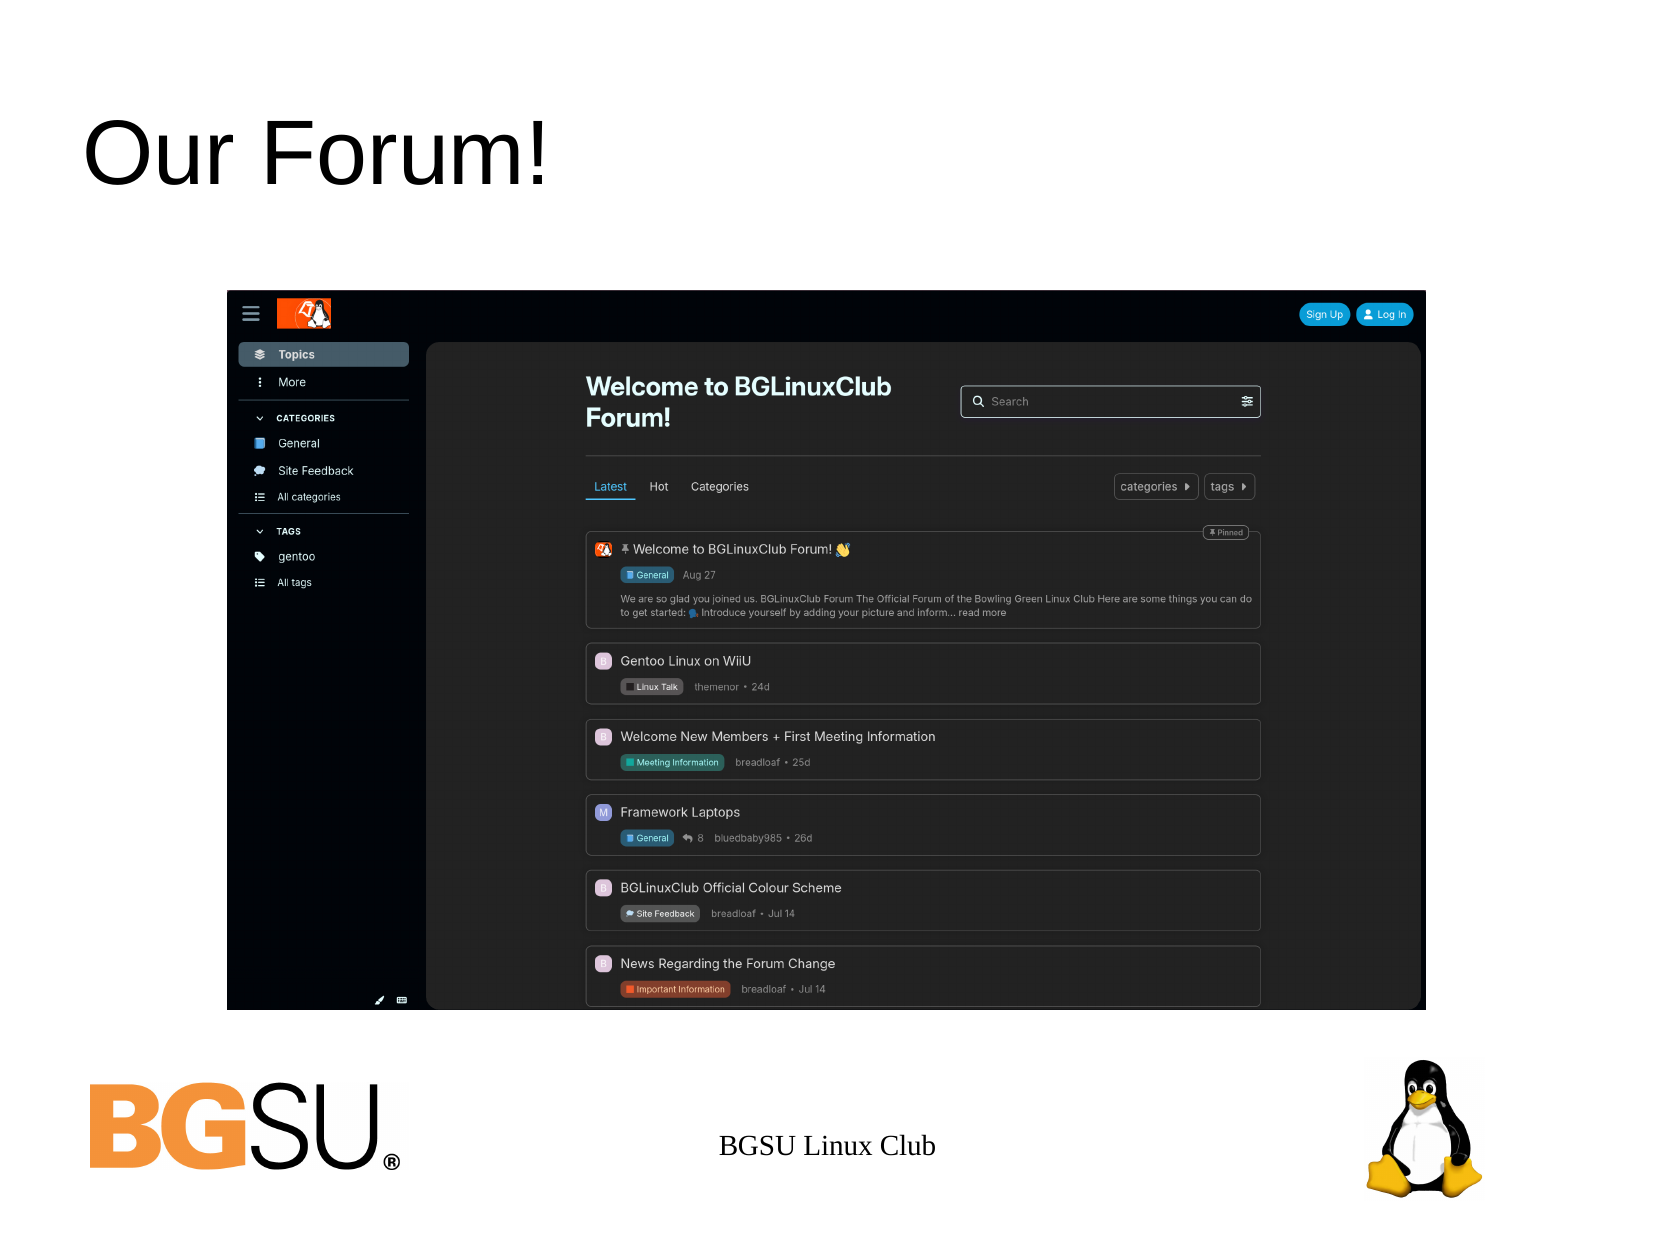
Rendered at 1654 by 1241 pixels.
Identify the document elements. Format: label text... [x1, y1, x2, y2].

picture [1364, 1057, 1485, 1201]
title Our Forum! [82, 49, 1571, 257]
picture [90, 1082, 409, 1170]
footer BGSU Linux Club [565, 1129, 1090, 1216]
picture [227, 290, 1426, 1010]
